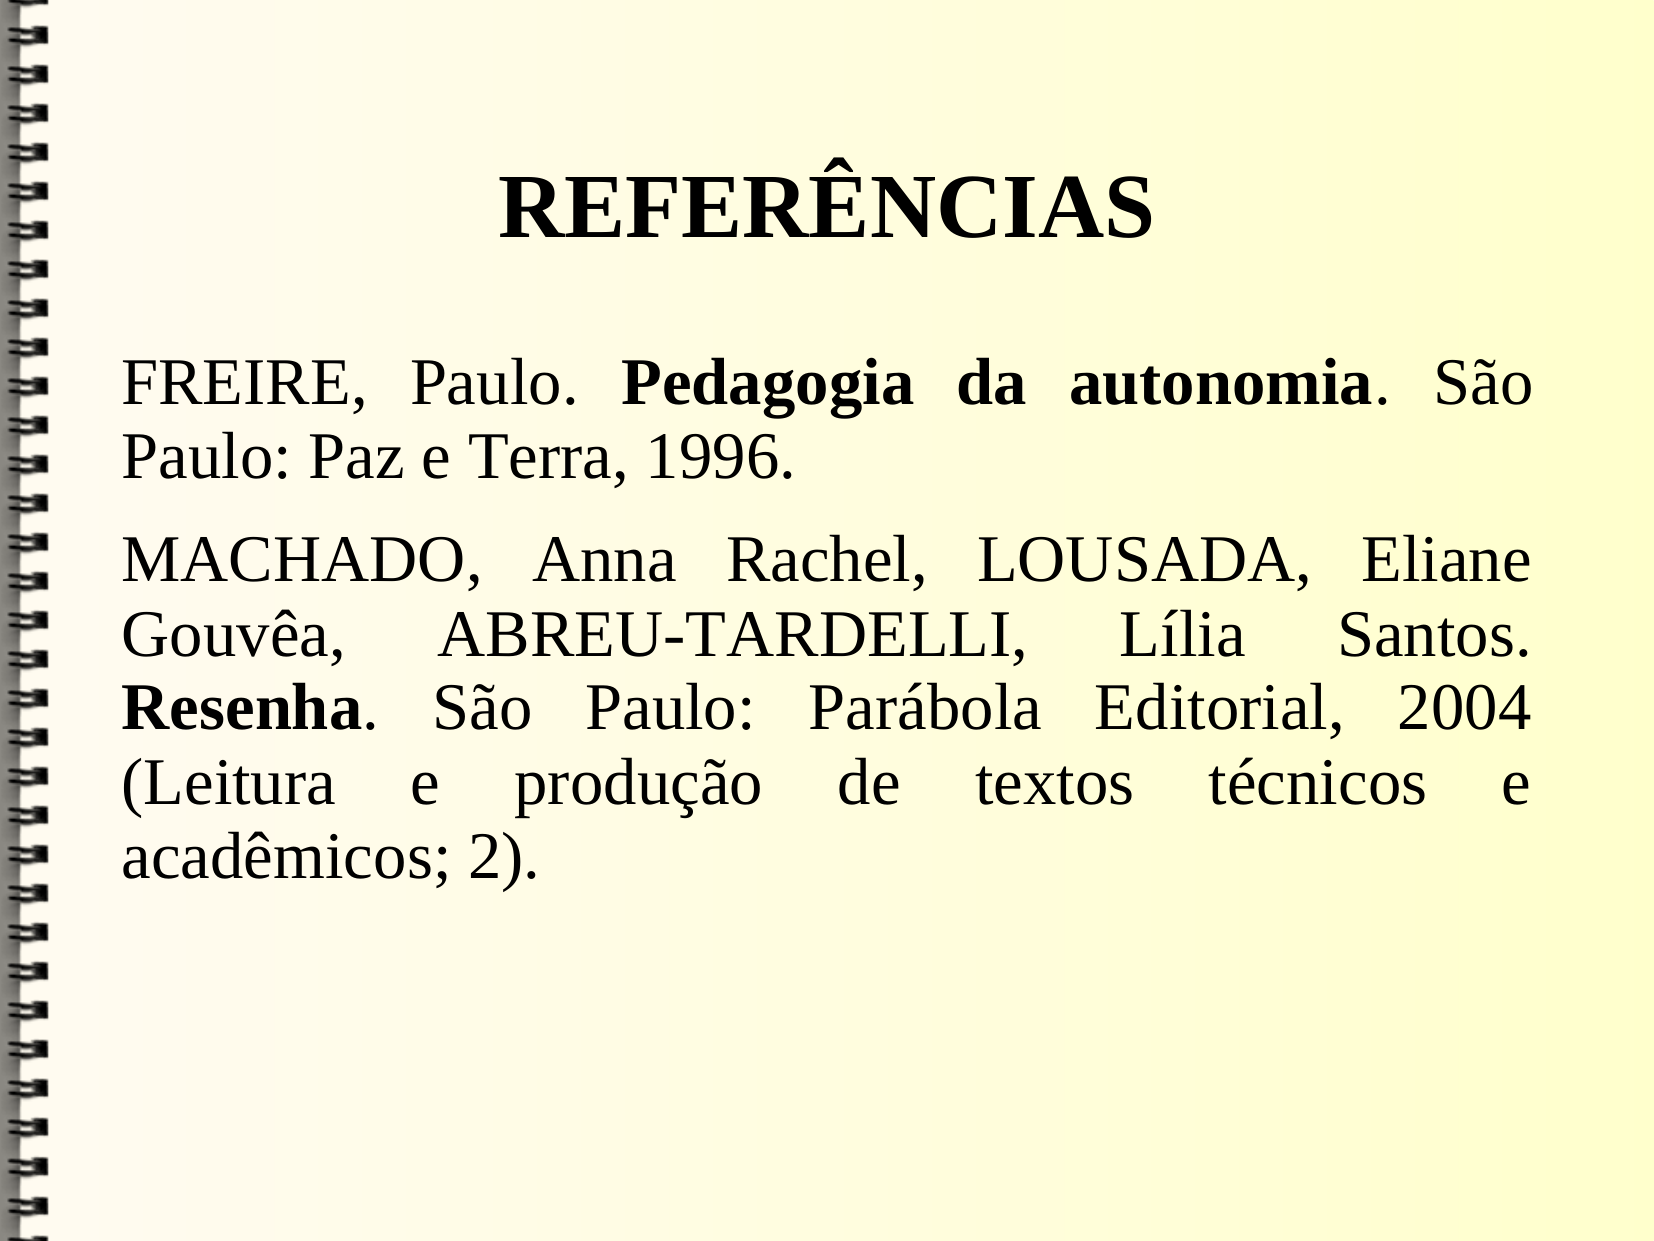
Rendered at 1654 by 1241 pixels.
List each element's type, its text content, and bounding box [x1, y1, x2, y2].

title REFERÊNCIAS [121, 102, 1534, 310]
list FREIRE, Paulo. Pedagogia da autonomia. São Paulo: Paz e Terra, 1996. MACHADO, Anna Rachel, LOUSADA, Eliane Gouvêa, ABREU-TARDELLI, Lília Santos. Resenha. São Paulo: Parábola Editorial, 2004 (Leitura e produção de textos técnicos e acadêmicos; 2). [121, 344, 1534, 1065]
picture [0, 0, 1654, 1241]
